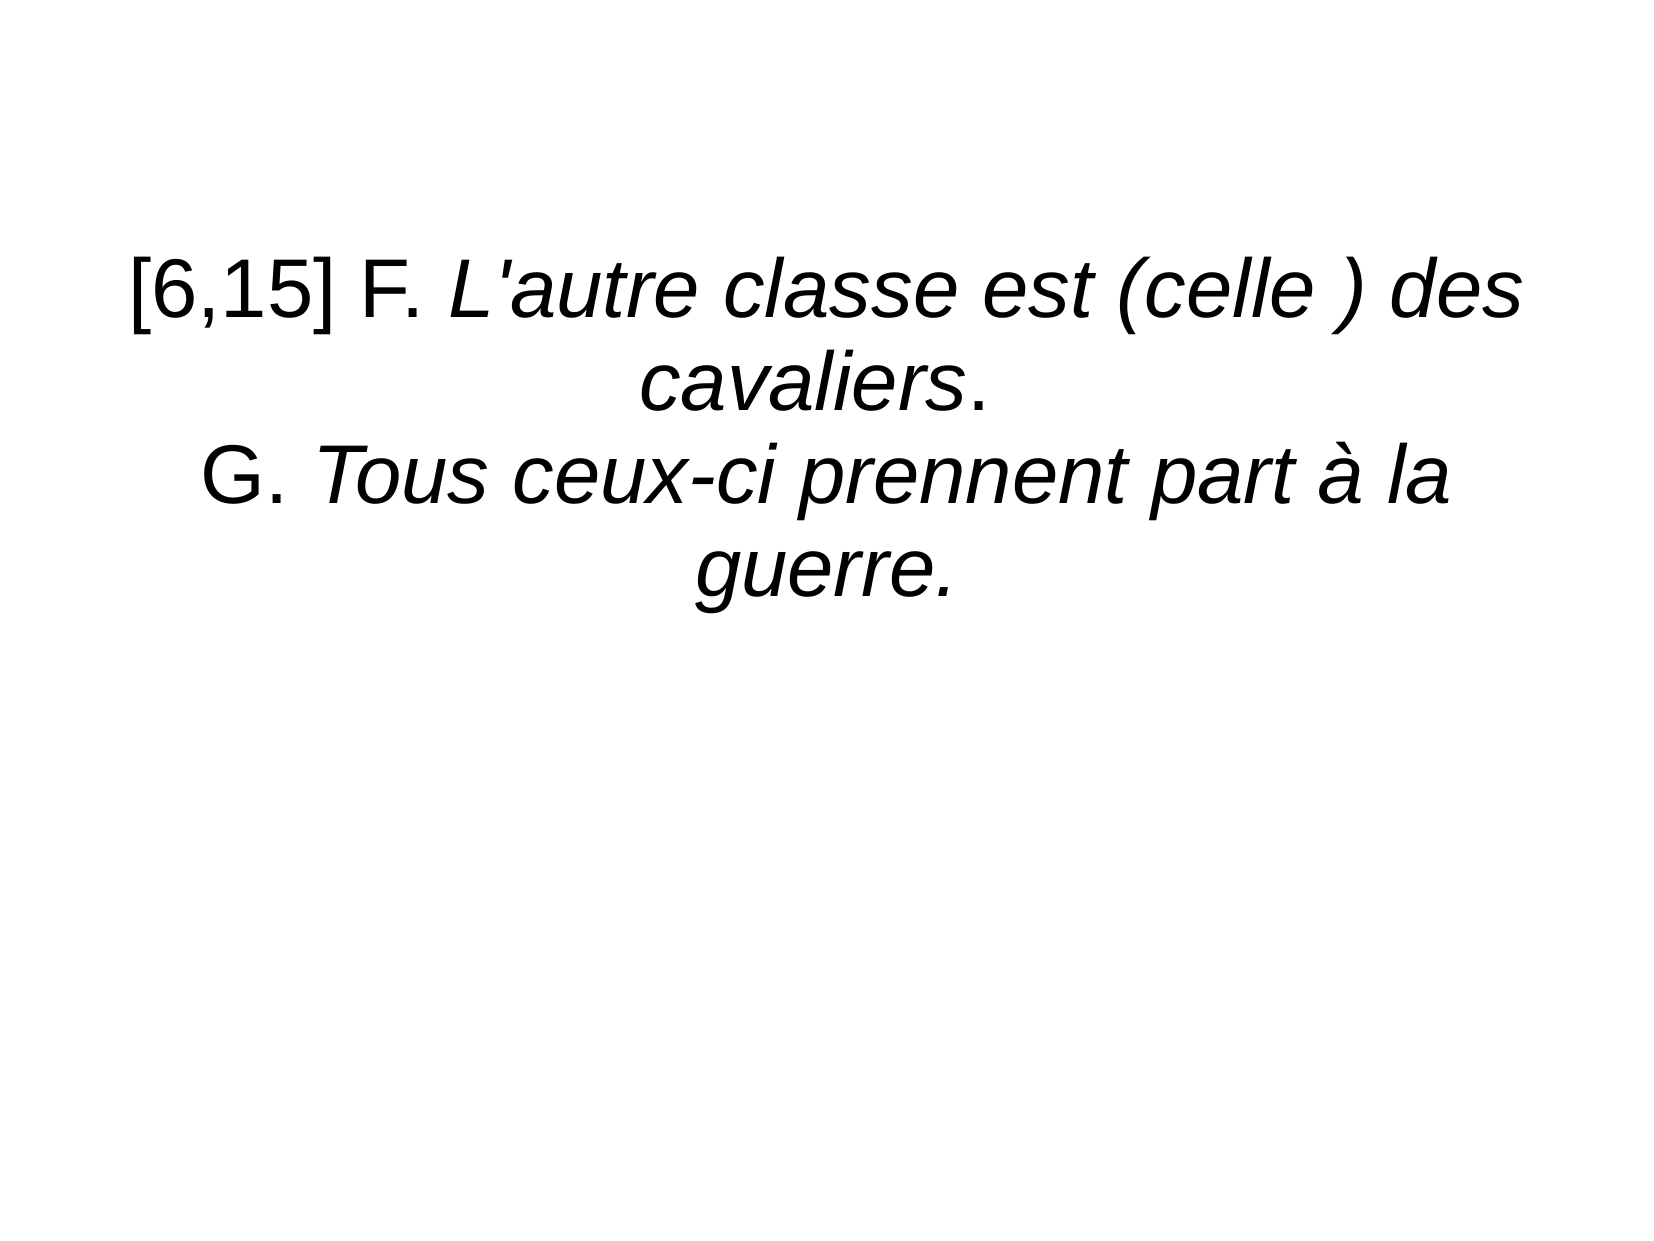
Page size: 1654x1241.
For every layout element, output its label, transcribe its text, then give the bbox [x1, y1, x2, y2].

subtitle [6,15] F. L'autre classe est (celle ) des cavaliers. G. Tous ceux-ci prennent part à la guerre. [82, 82, 1571, 1109]
